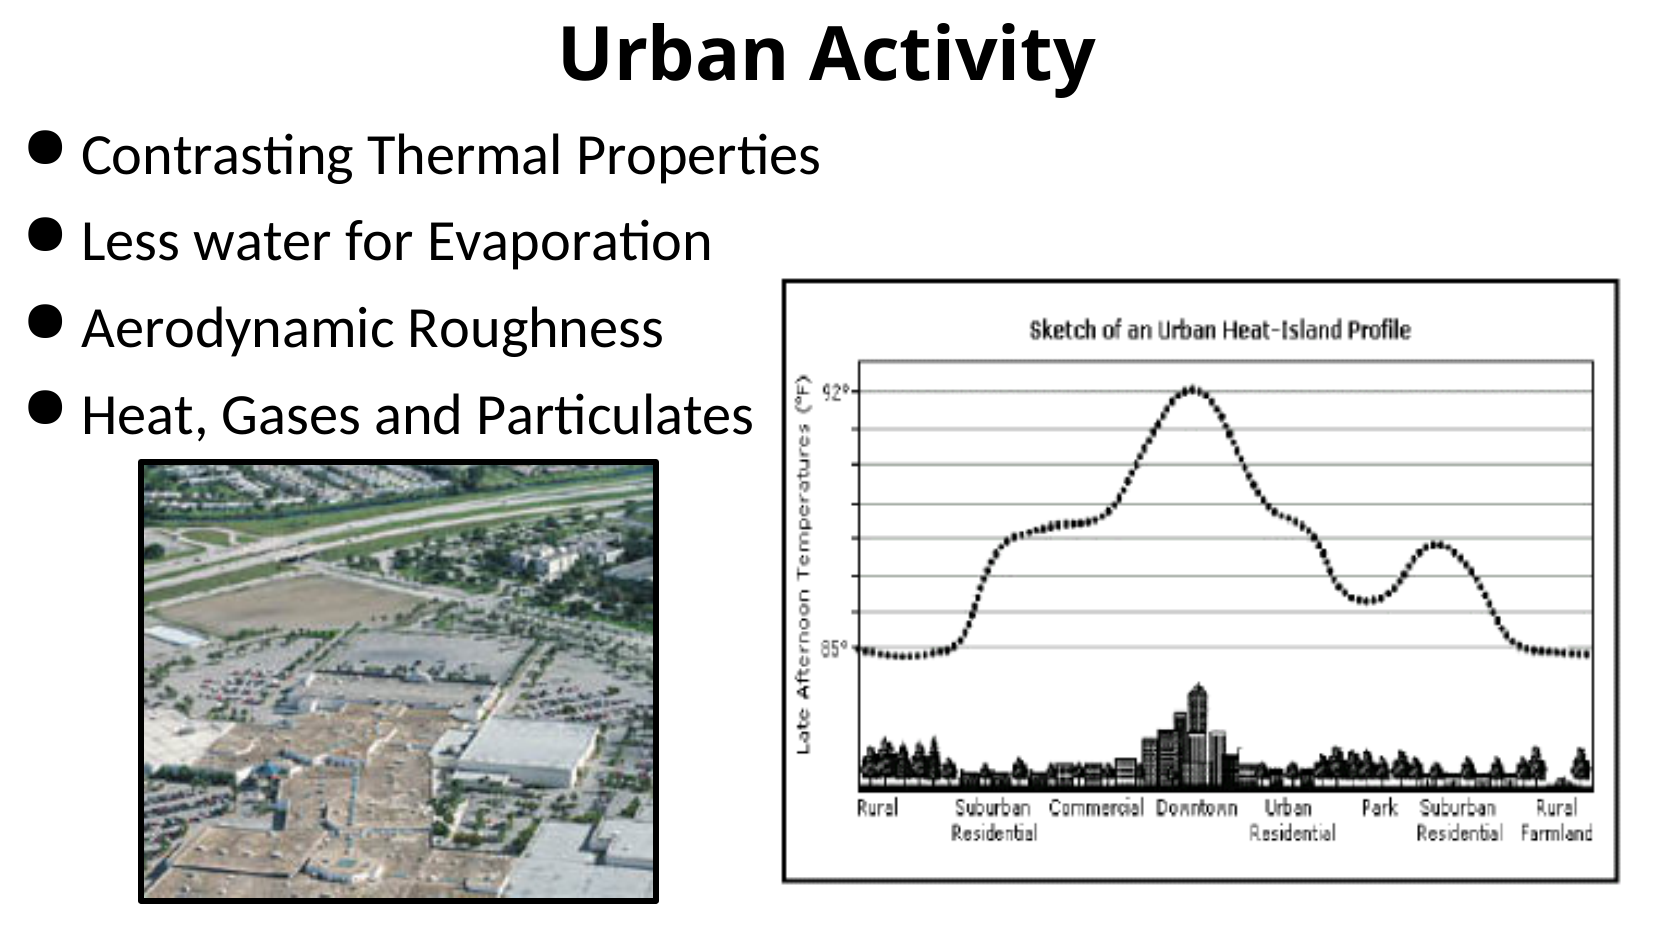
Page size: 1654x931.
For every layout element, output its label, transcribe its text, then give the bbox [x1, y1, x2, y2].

text_box Contrasting Thermal Properties Less water for Evaporation Aerodynamic Roughness Heat, Gases and Particulates [7, 31, 1248, 553]
picture [143, 464, 654, 898]
title Urban Activity [0, 5, 1654, 107]
picture [765, 262, 1636, 901]
